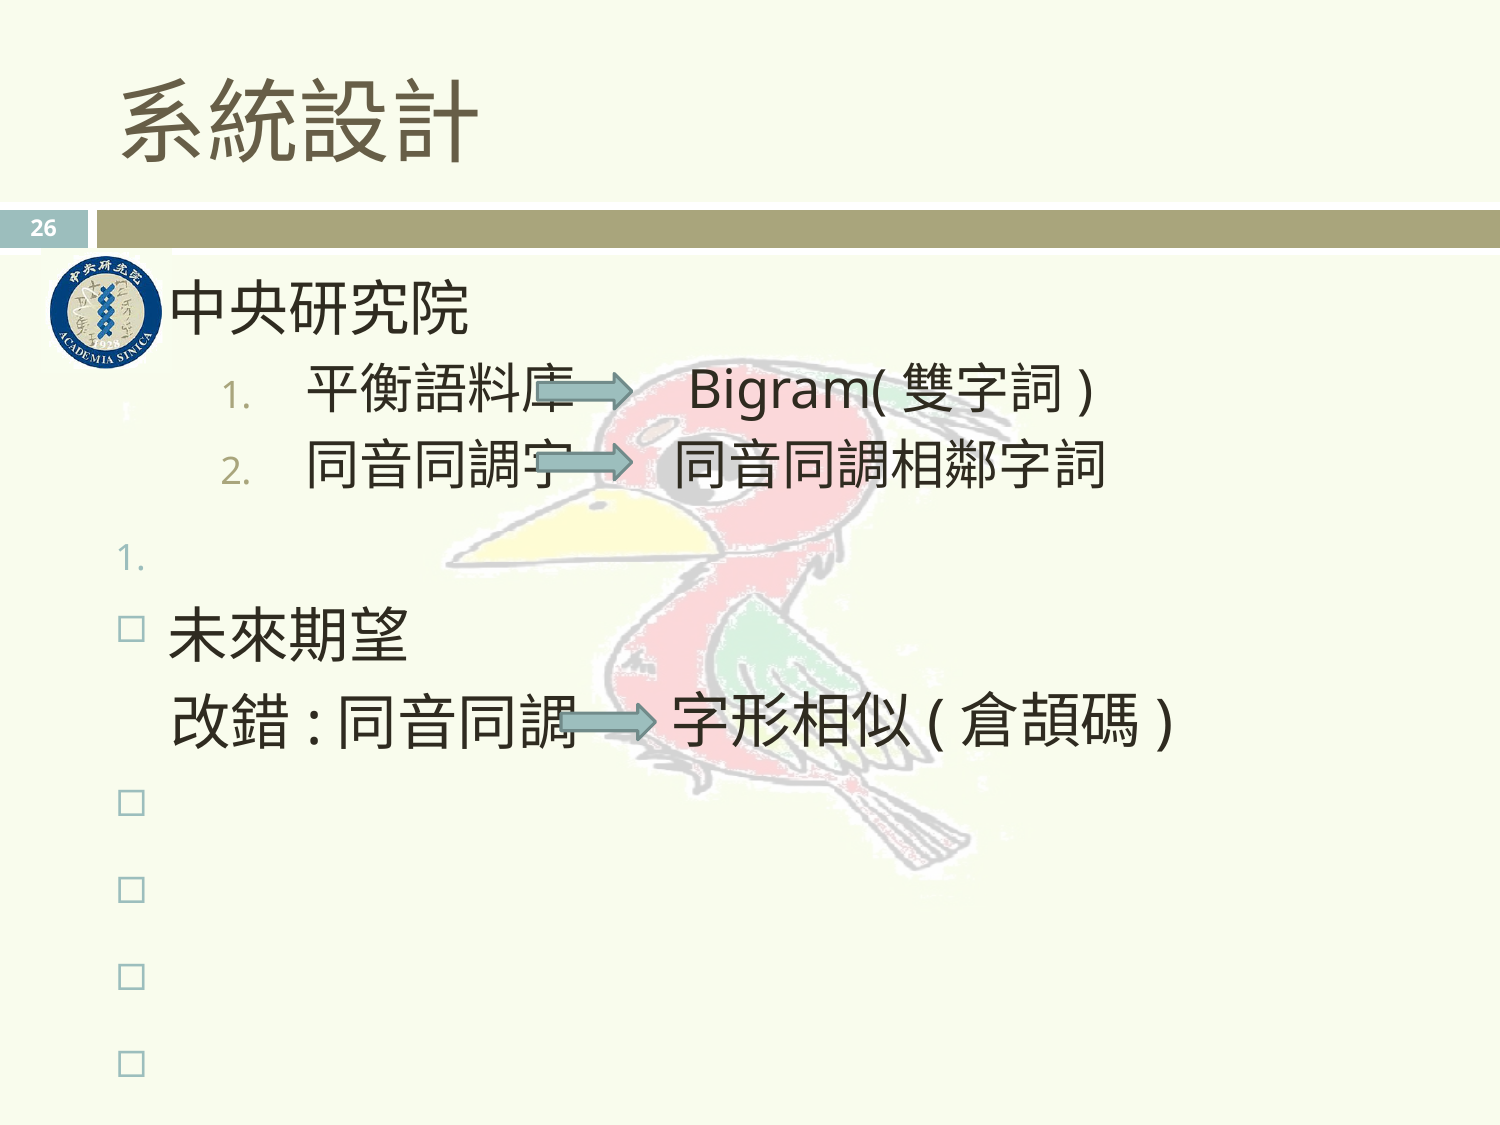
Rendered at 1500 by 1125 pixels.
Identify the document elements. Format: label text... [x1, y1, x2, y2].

text_box 26 [0, 208, 88, 249]
text_box [537, 373, 632, 410]
text_box [561, 704, 655, 740]
text_box [537, 444, 632, 480]
text_box 字形相似(倉頡碼) [655, 674, 1146, 764]
picture [41, 248, 172, 373]
title 系統設計 [100, 37, 1438, 201]
list 中央研究院 平衡語料庫 Bigram(雙字詞) 同音同調字 同音同調相鄰字詞 未來期望 改錯:同音同調 [100, 262, 1438, 1000]
